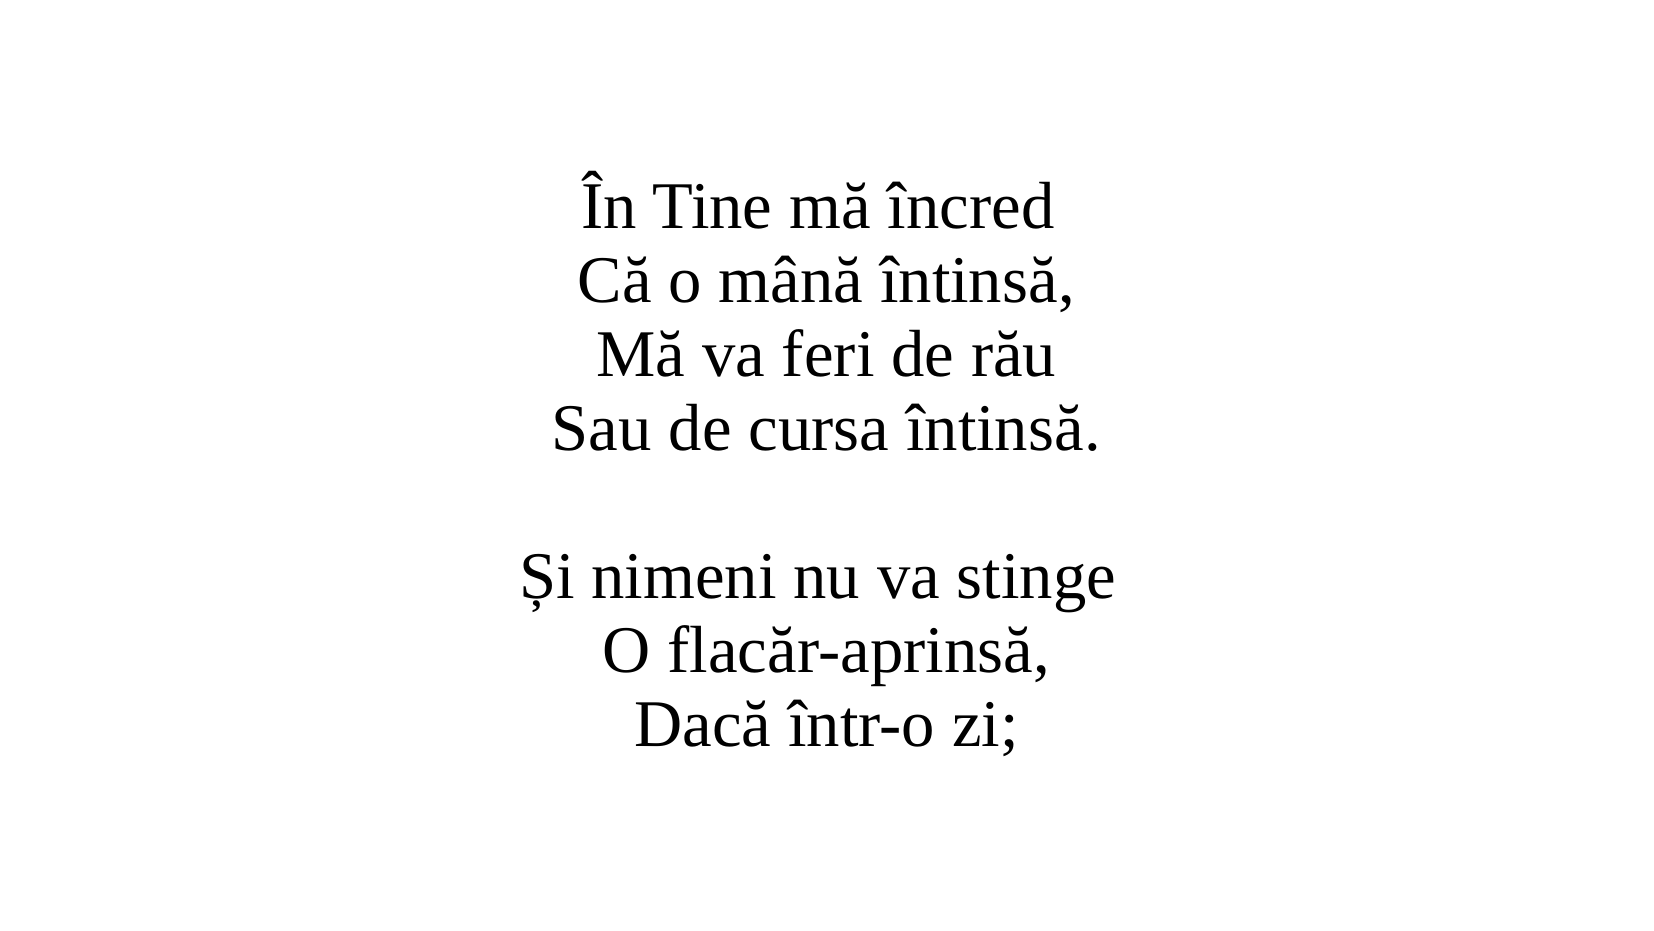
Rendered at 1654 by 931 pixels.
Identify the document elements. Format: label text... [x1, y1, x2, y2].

subtitle În Tine mă încred Că o mână întinsă, Mă va feri de rău Sau de cursa întinsă. Și nimeni nu va stinge O flacăr-aprinsă, Dacă într-o zi; [300, 150, 1354, 781]
